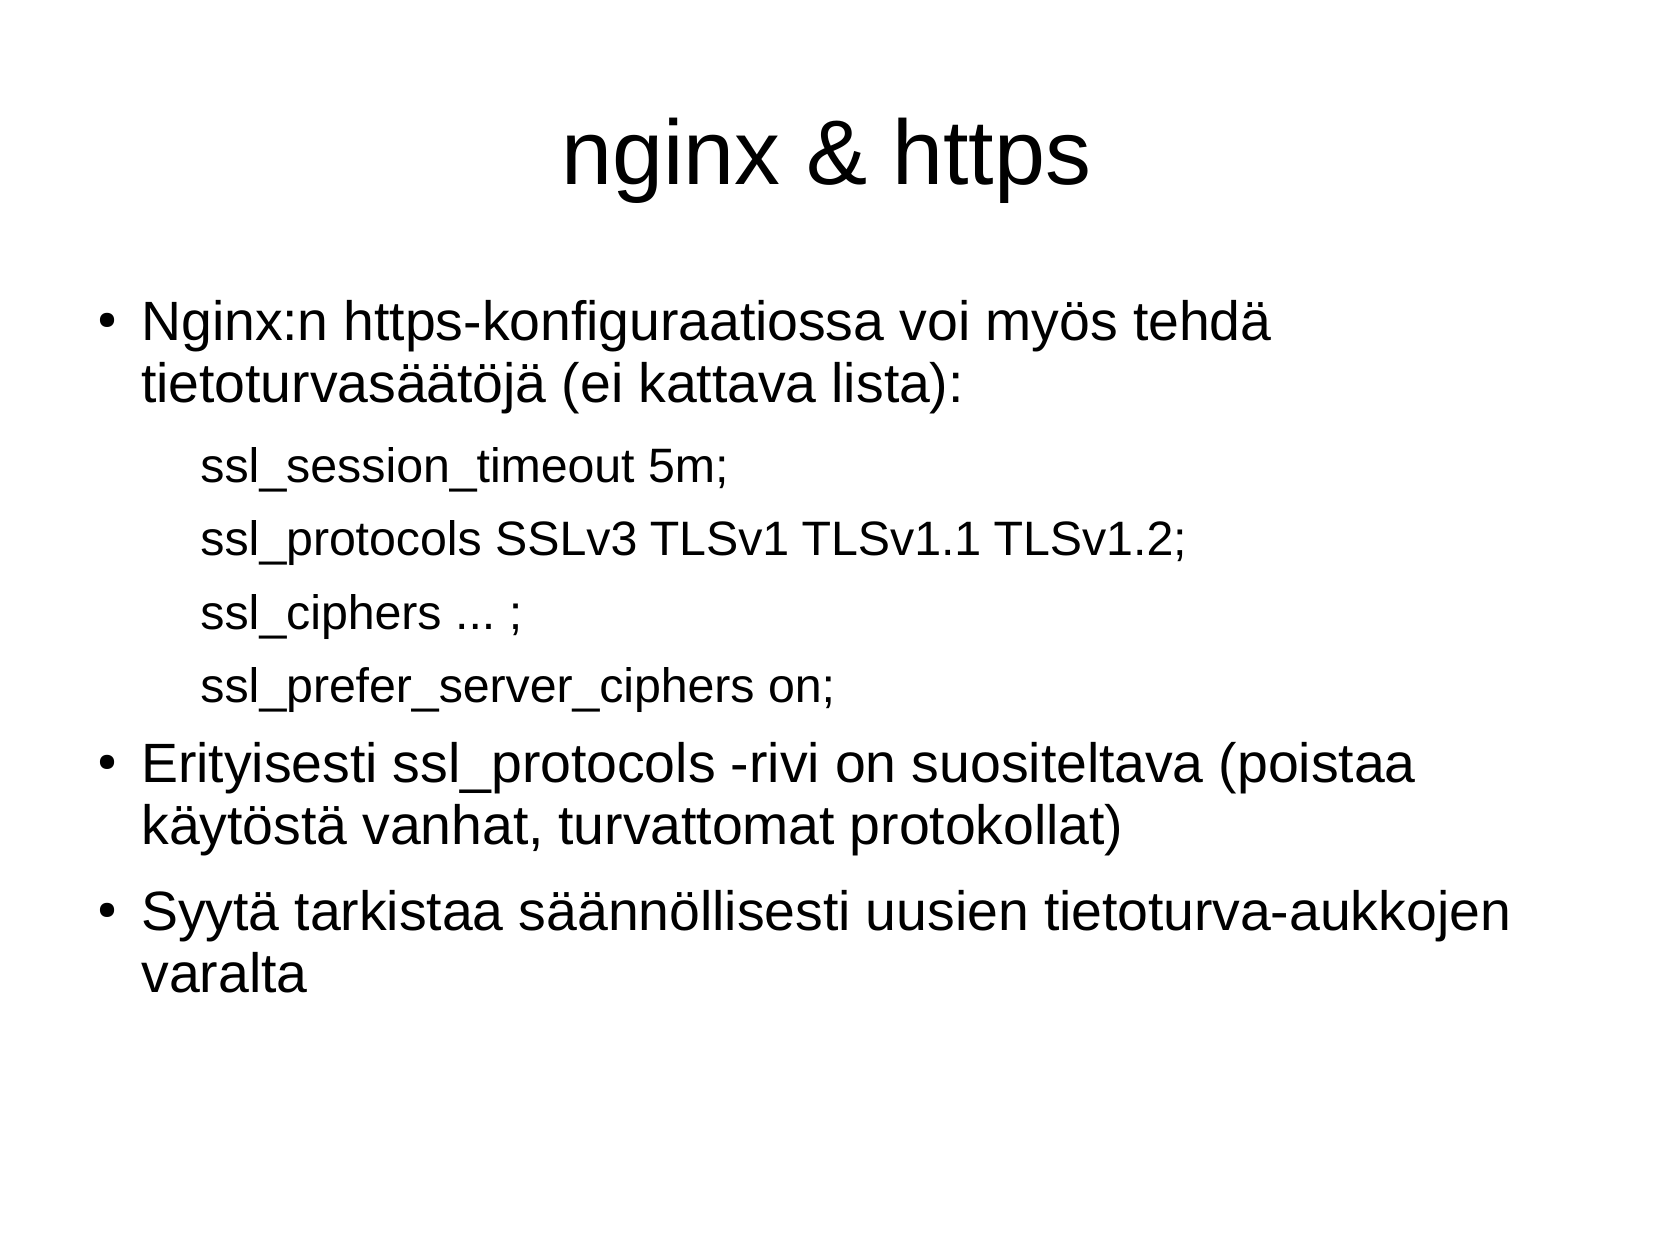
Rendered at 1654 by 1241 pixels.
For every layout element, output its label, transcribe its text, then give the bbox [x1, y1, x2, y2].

list Nginx:n https-konfiguraatiossa voi myös tehdä tietoturvasäätöjä (ei kattava lista): ssl_session_timeout 5m; ssl_protocols SSLv3 TLSv1 TLSv1.1 TLSv1.2; ssl_ciphers ... ; ssl_prefer_server_ciphers on; Erityisesti ssl_protocols -rivi on suositeltava (poistaa käytöstä vanhat, turvattomat protokollat) Syytä tarkistaa säännöllisesti uusien tietoturva-aukkojen varalta [82, 290, 1571, 1010]
title nginx & https [82, 49, 1571, 257]
